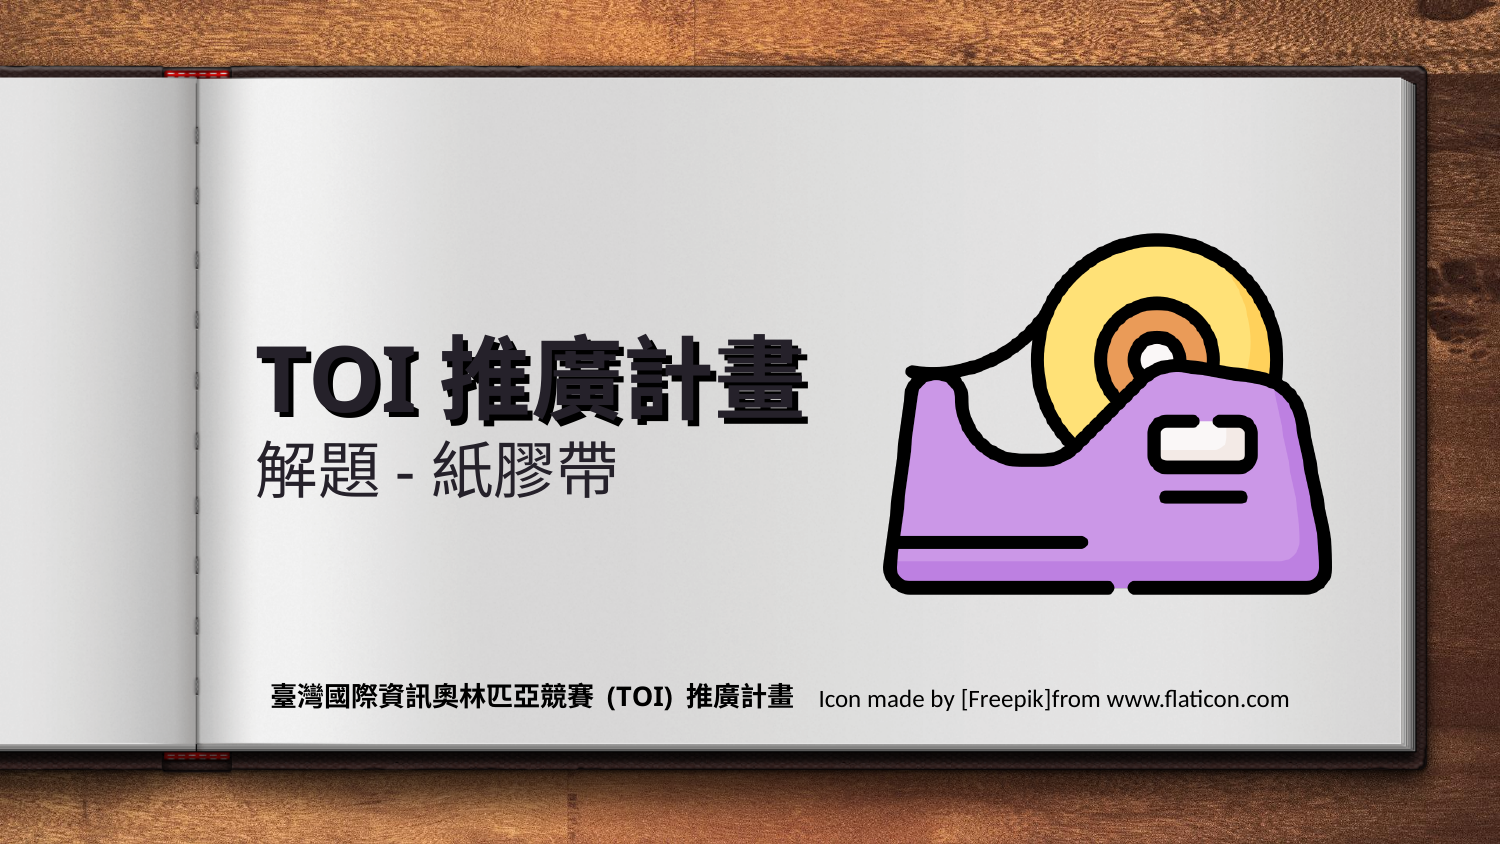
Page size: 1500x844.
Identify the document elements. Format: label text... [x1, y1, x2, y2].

title TOI推廣計畫 解題-紙膠帶 [240, 262, 883, 565]
text_box Icon made by [Freepik]from www.flaticon.com [804, 675, 1385, 720]
picture [883, 189, 1332, 638]
